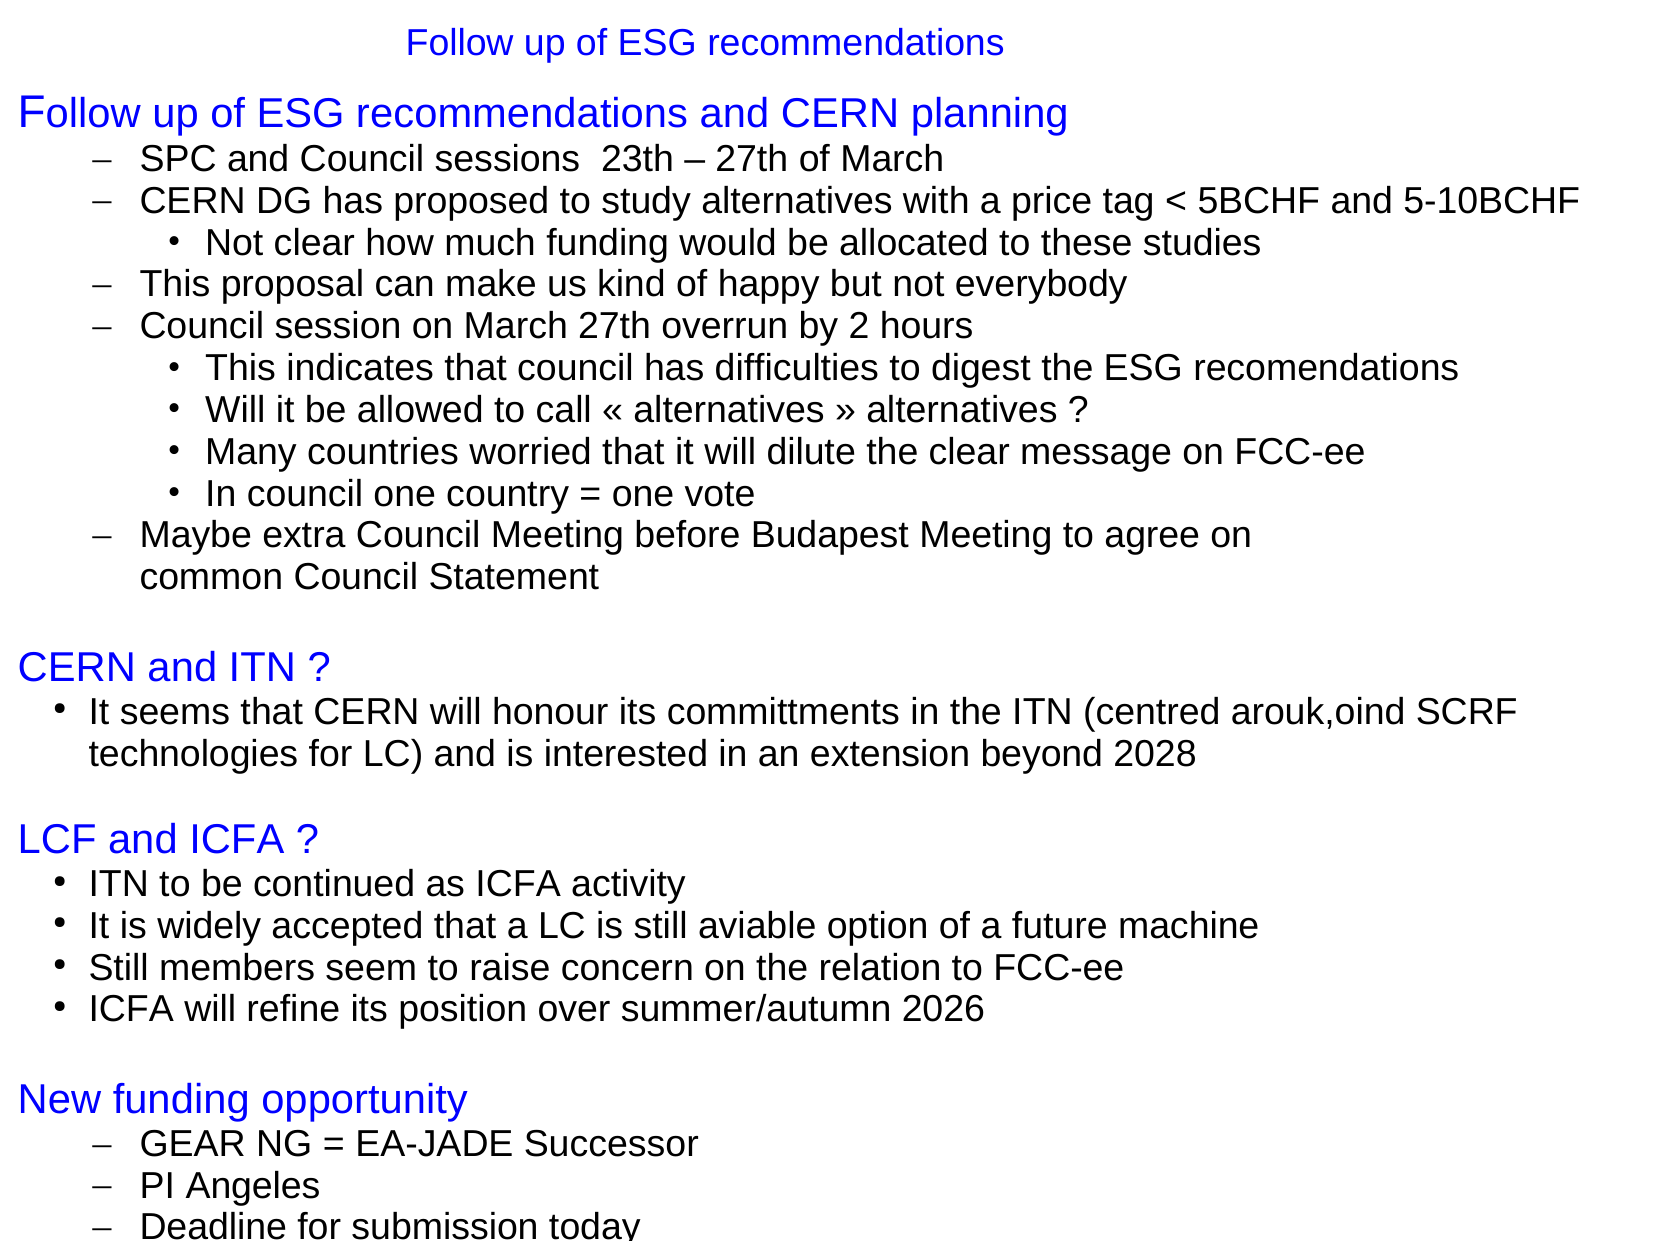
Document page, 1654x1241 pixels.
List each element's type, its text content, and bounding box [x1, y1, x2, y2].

text_box Follow up of ESG recommendations and CERN planning SPC and Council sessions 23th – 27th of March CERN DG has proposed to study alternatives with a price tag < 5BCHF and 5-10BCHF Not clear how much funding would be allocated to these studies This proposal can make us kind of happy but not everybody Council session on March 27th overrun by 2 hours This indicates that council has difficulties to digest the ESG recomendations Will it be allowed to call « alternatives » alternatives ? Many countries worried that it will dilute the clear message on FCC-ee In council one country = one vote Maybe extra Council Meeting before Budapest Meeting to agree on common Council Statement CERN and ITN ? It seems that CERN will honour its committments in the ITN (centred arouk,oind SCRF technologies for LC) and is interested in an extension beyond 2028 LCF and ICFA ? ITN to be continued as ICFA activity It is widely accepted that a LC is still aviable option of a future machine Still members seem to raise concern on the relation to FCC-ee ICFA will refine its position over summer/autumn 2026 New funding opportunity GEAR NG = EA-JADE Successor PI Angeles Deadline for submission today [2, 79, 1654, 1241]
text_box Follow up of ESG recommendations [390, 12, 1261, 73]
